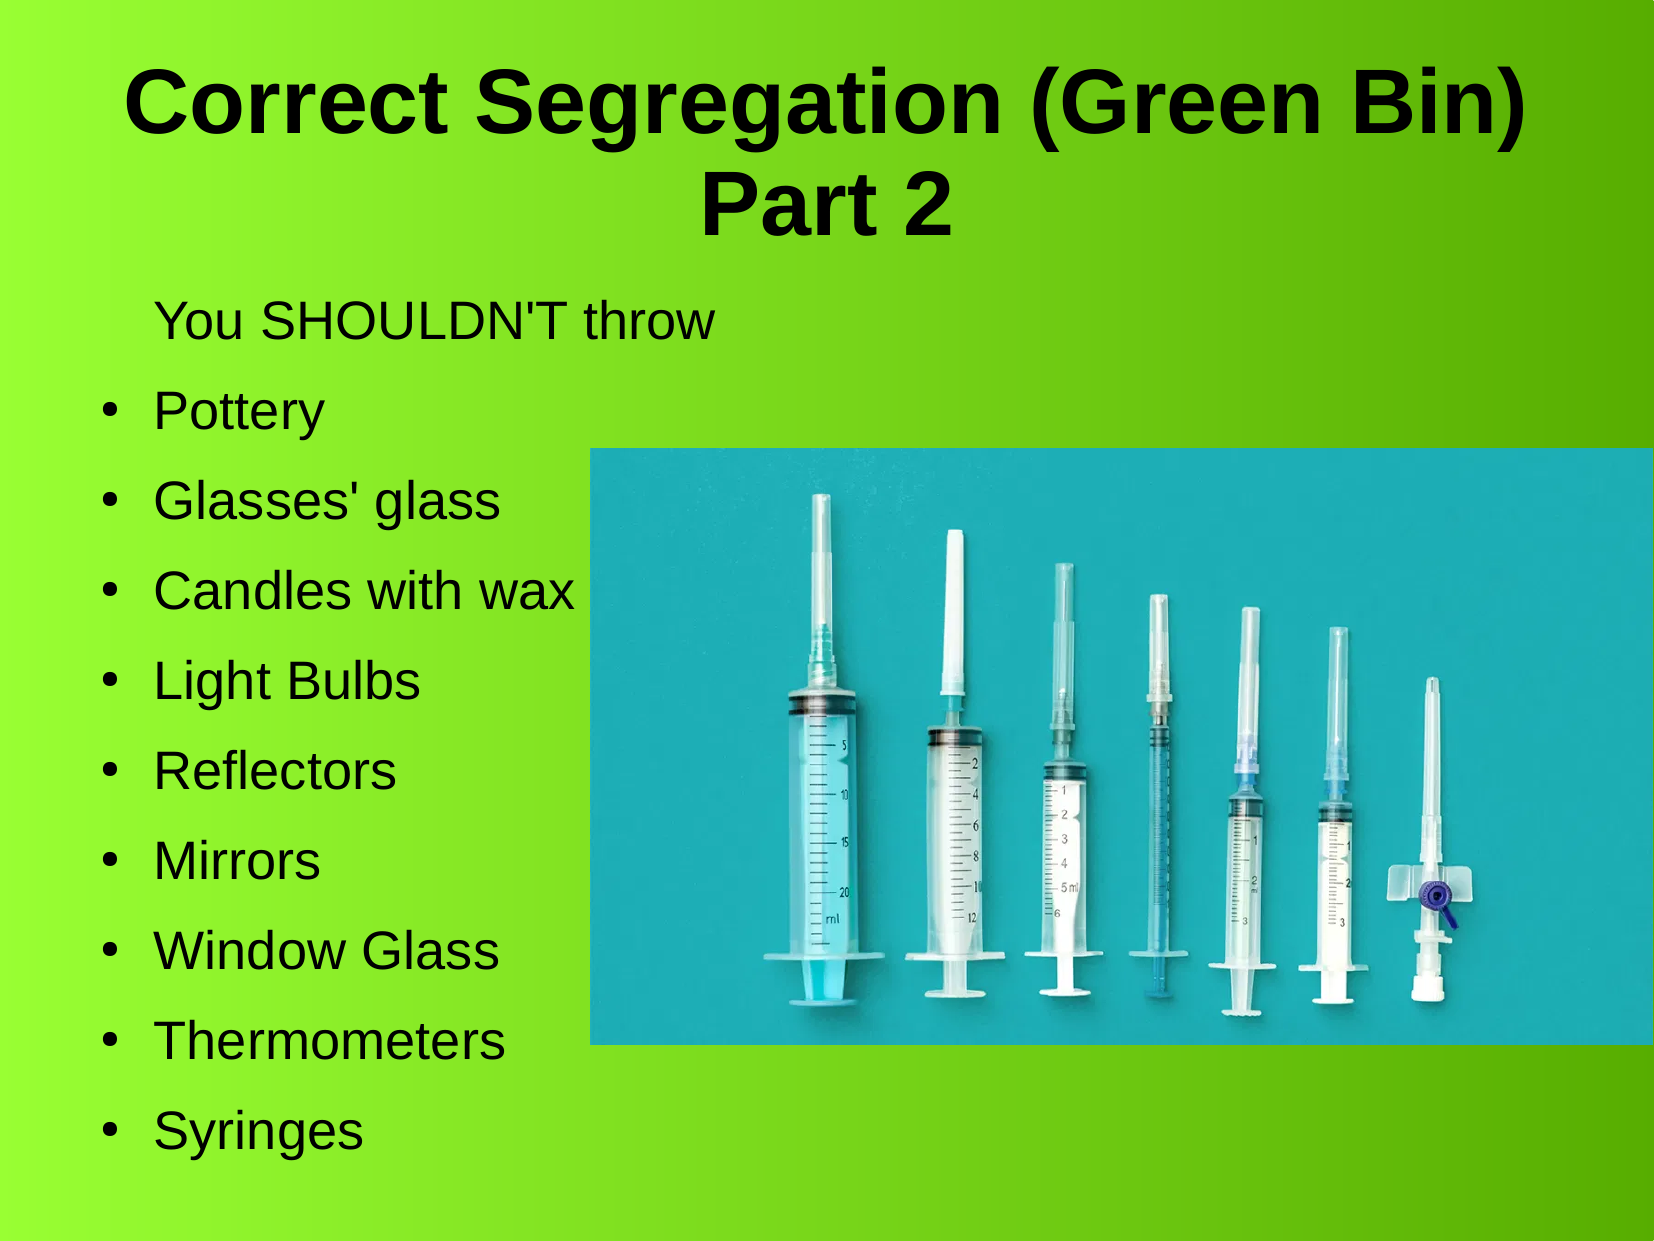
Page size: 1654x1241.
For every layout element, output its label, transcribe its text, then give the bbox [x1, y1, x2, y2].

list You SHOULDN'T throw Pottery Glasses' glass Candles with wax Light Bulbs Reflectors Mirrors Window Glass Thermometers Syringes [82, 290, 1571, 1241]
picture [590, 448, 1653, 1045]
title Correct Segregation (Green Bin) Part 2 [82, 49, 1571, 257]
